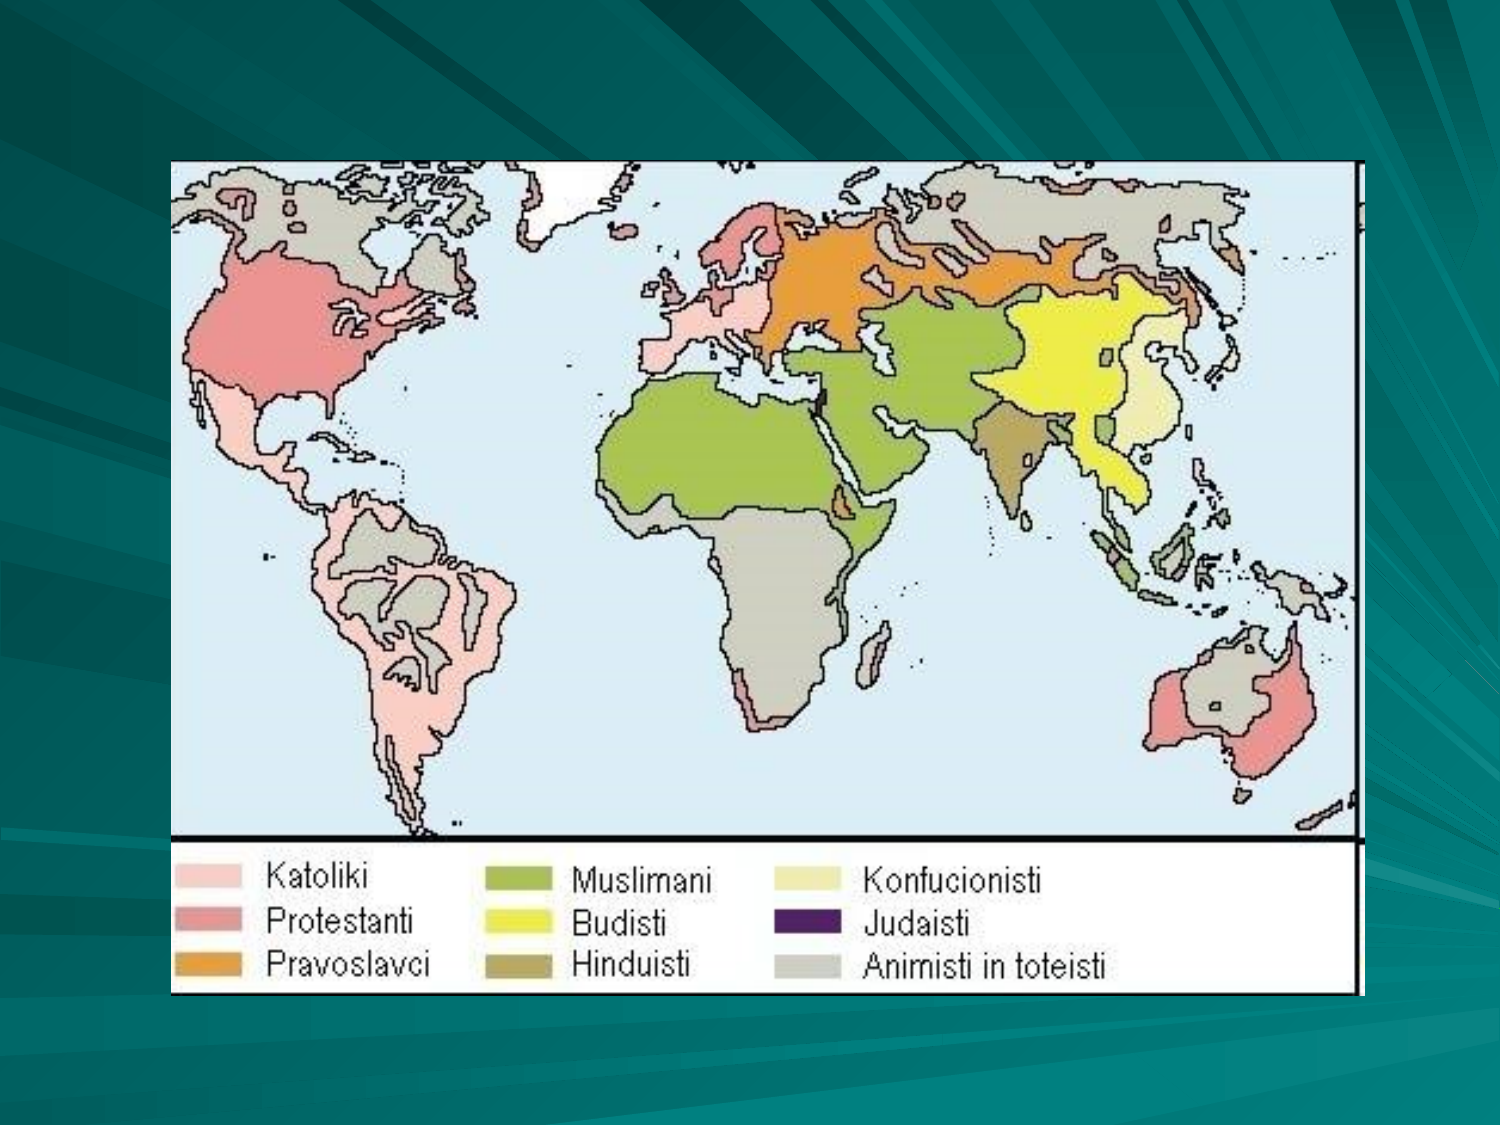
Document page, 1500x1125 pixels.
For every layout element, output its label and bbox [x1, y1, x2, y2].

picture [171, 160, 1365, 996]
